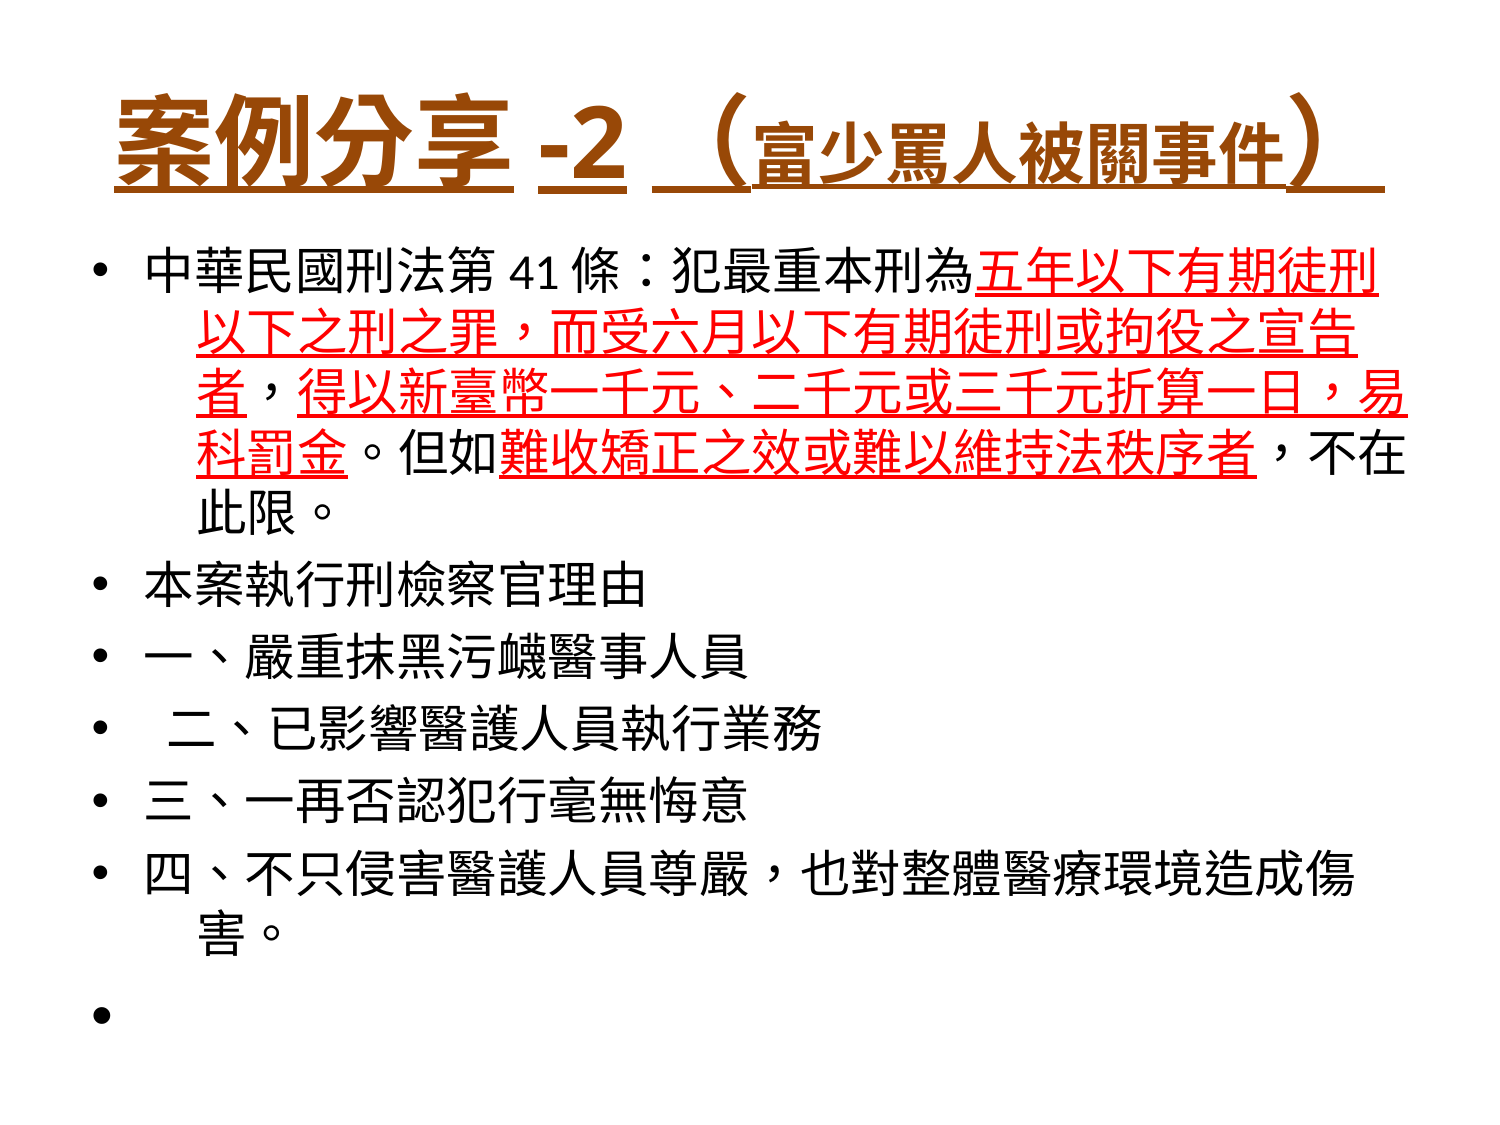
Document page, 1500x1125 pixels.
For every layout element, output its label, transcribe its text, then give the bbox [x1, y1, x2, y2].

title 案例分享-2（富少罵人被關事件） [75, 45, 1426, 233]
list 中華民國刑法第41條：犯最重本刑為五年以下有期徒刑以下之刑之罪，而受六月以下有期徒刑或拘役之宣告者，得以新臺幣一千元、二千元或三千元折算一日，易科罰金。但如難收矯正之效或難以維持法秩序者，不在此限。 本案執行刑檢察官理由 一、嚴重抹黑污衊醫事人員 二、已影響醫護人員執行業務 三、一再否認犯行毫無悔意 四、不只侵害醫護人員尊嚴，也對整體醫療環境造成傷害。 [76, 231, 1427, 975]
